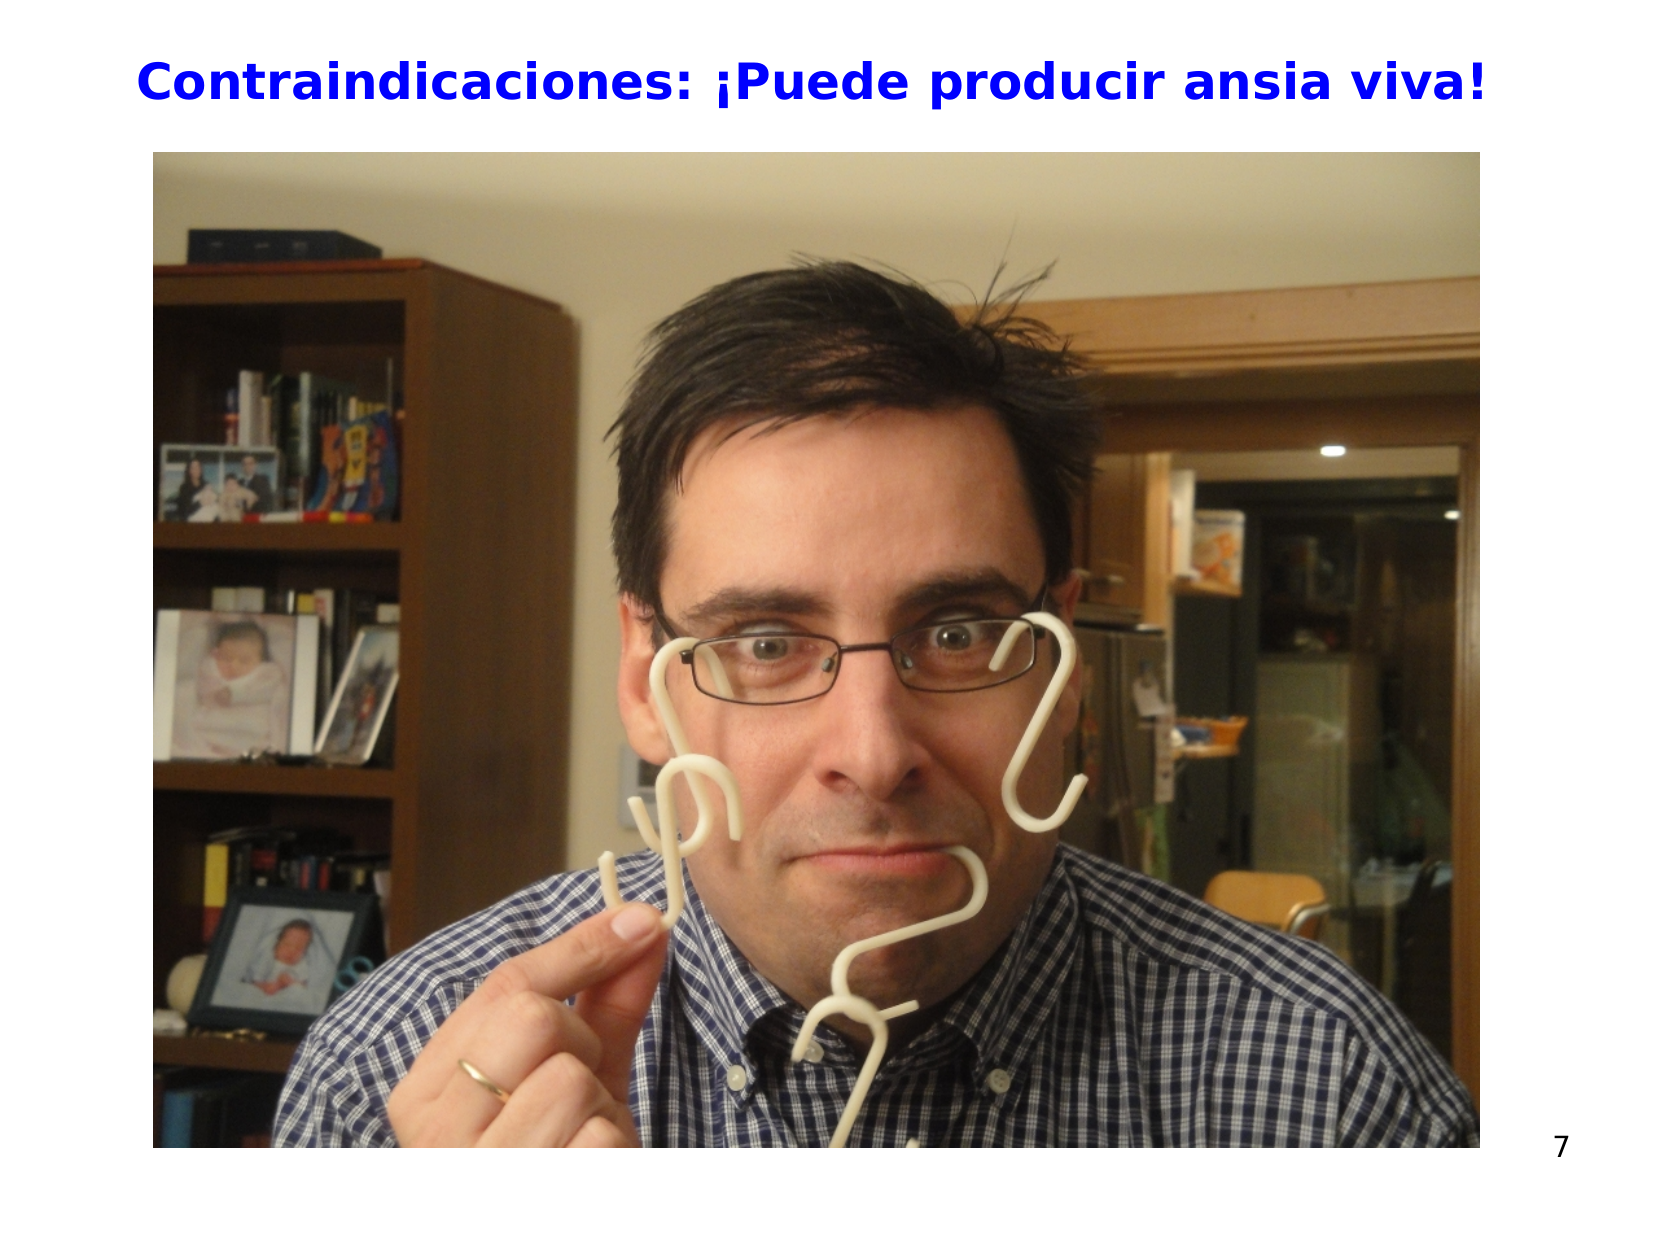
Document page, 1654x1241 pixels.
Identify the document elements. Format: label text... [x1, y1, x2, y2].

picture [153, 152, 1480, 1148]
text_box Contraindicaciones: ¡Puede producir ansia viva! [121, 45, 1506, 119]
